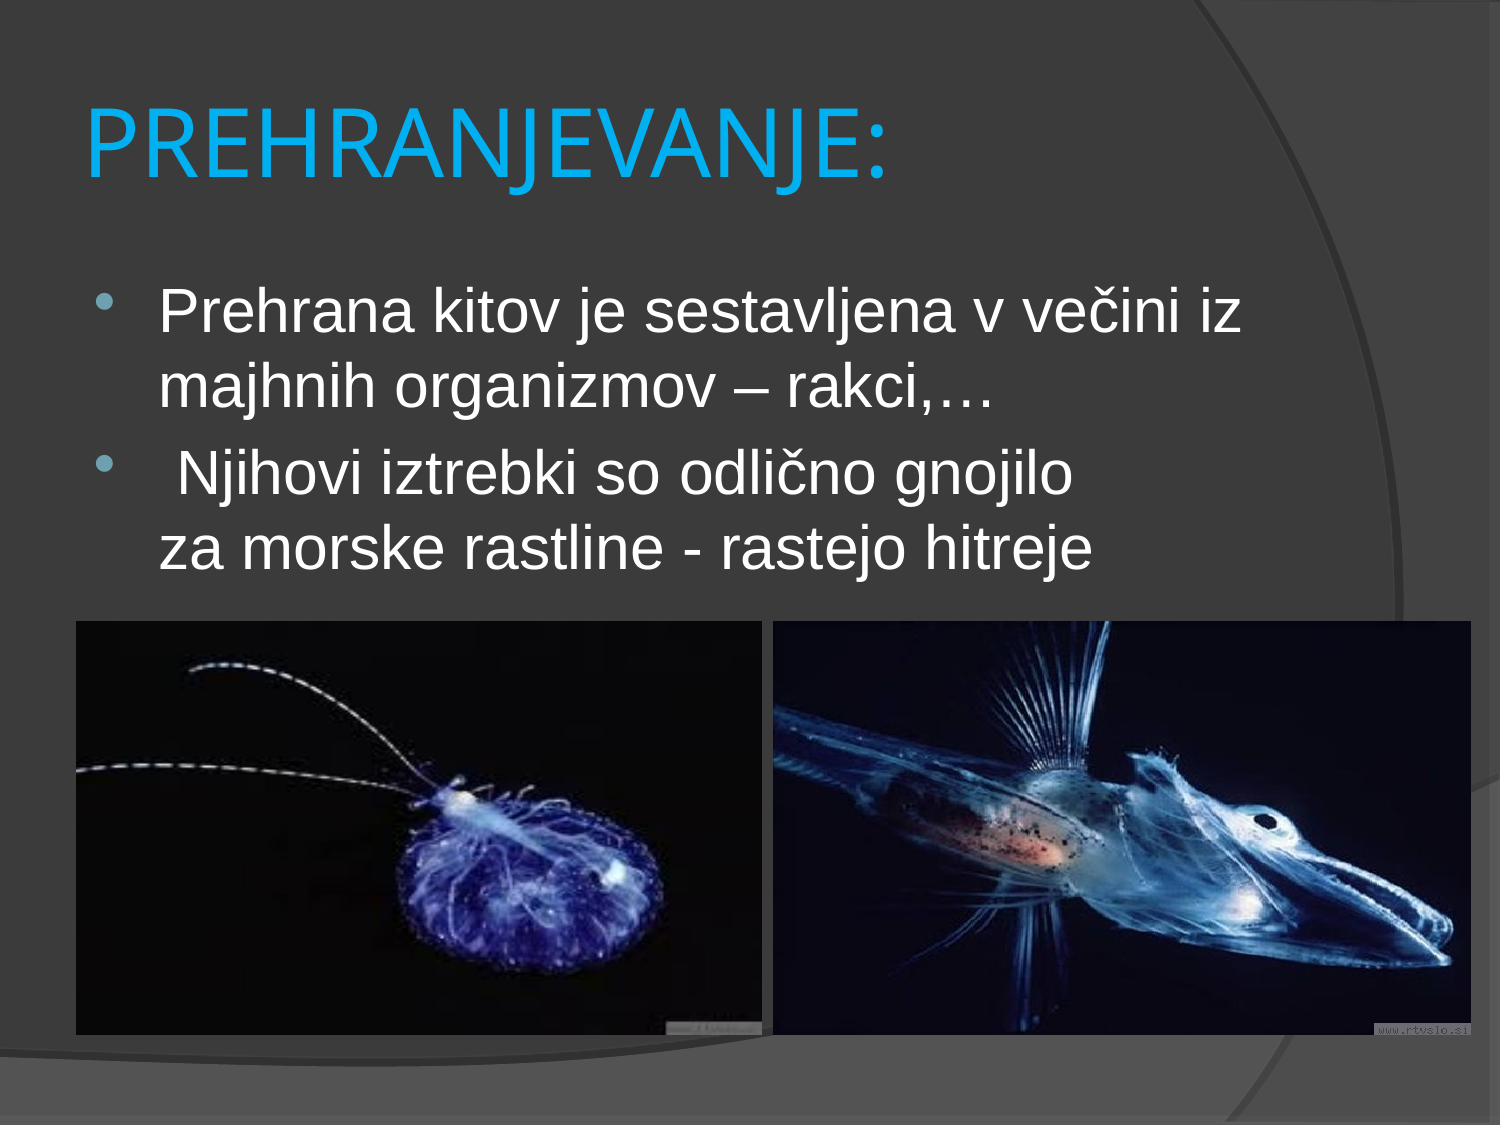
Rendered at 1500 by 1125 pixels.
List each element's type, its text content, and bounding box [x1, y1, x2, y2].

picture [76, 621, 762, 1035]
title PREHRANJEVANJE: [75, 45, 1300, 233]
picture [773, 621, 1471, 1035]
list Prehrana kitov je sestavljena v večini iz majhnih organizmov – rakci,… Njihovi iztrebki so odlično gnojilo za morske rastline - rastejo hitreje [75, 262, 1300, 1005]
